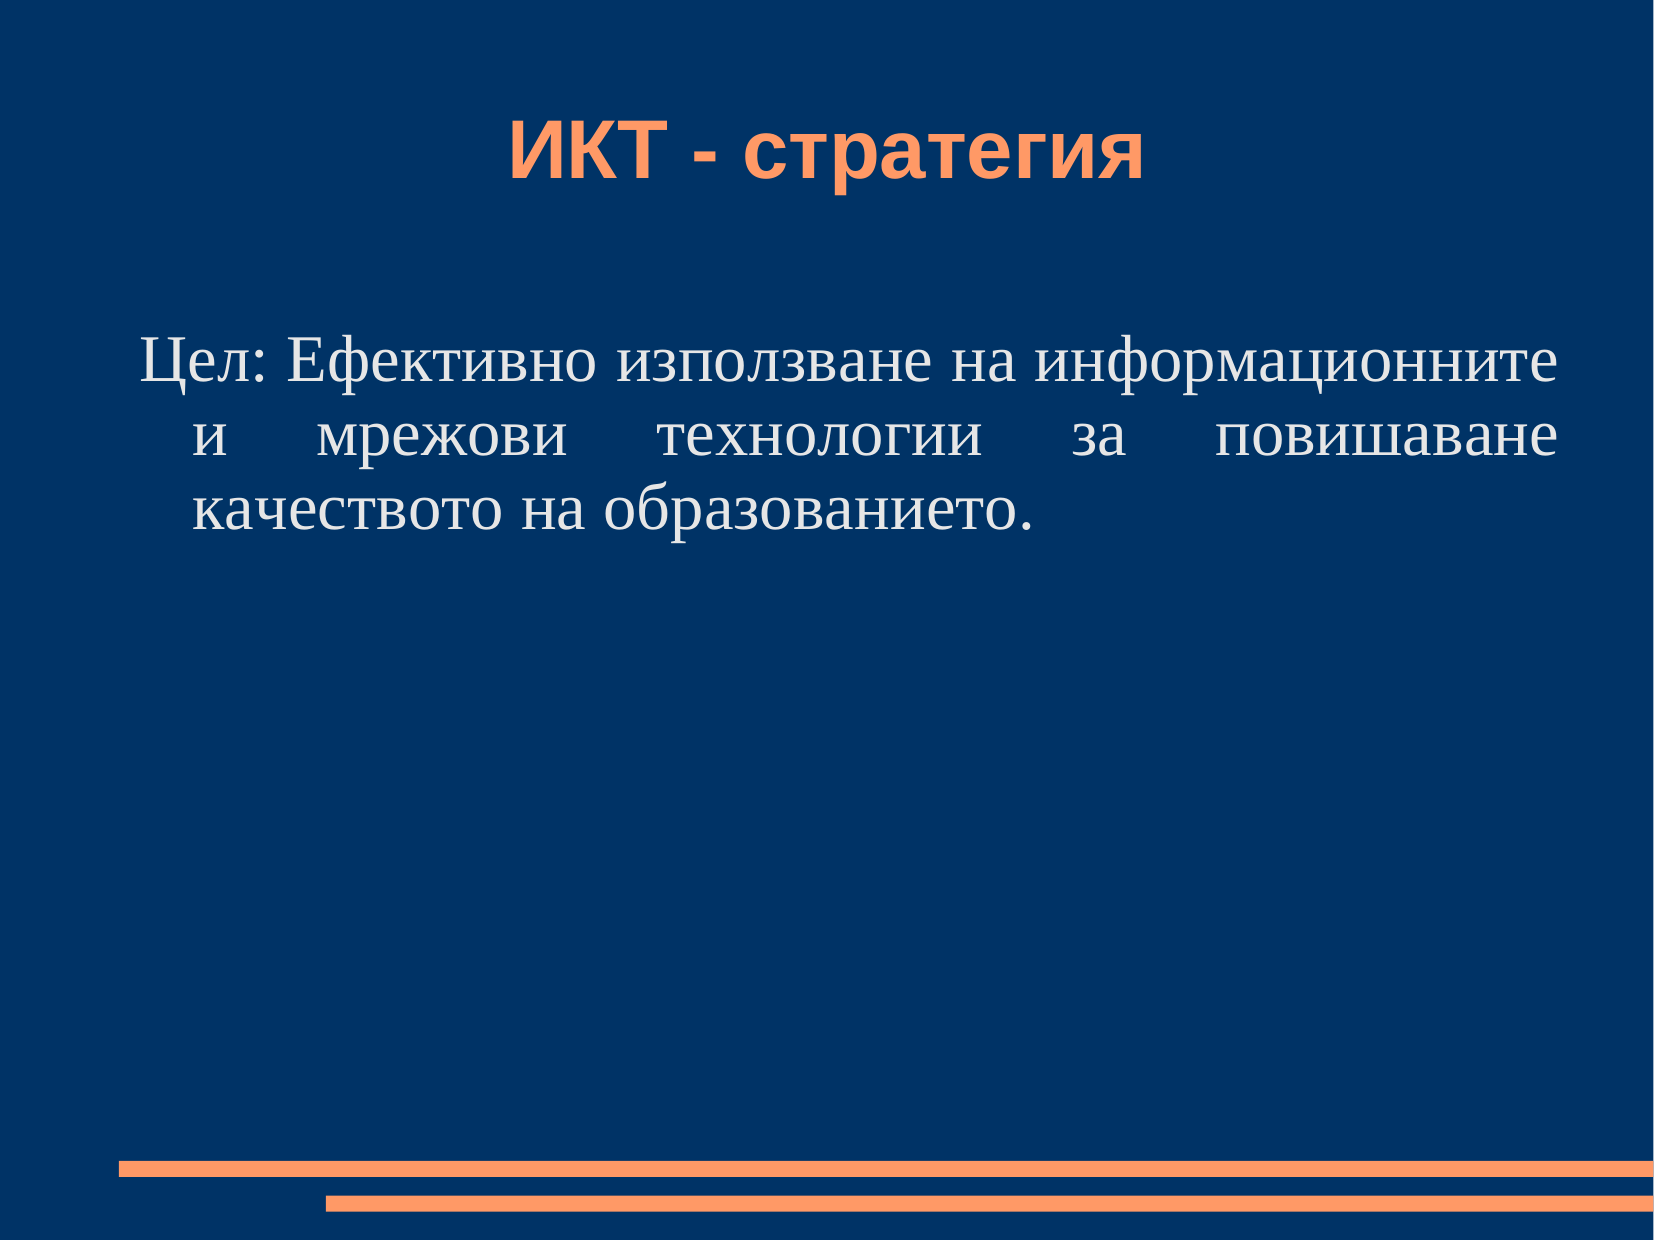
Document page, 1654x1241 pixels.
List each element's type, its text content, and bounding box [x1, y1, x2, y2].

title ИКТ - стратегия [121, 46, 1534, 254]
list Цел: Ефективно използване на информационните и мрежови технологии за повишаване качеството на образованието. [121, 322, 1561, 1133]
